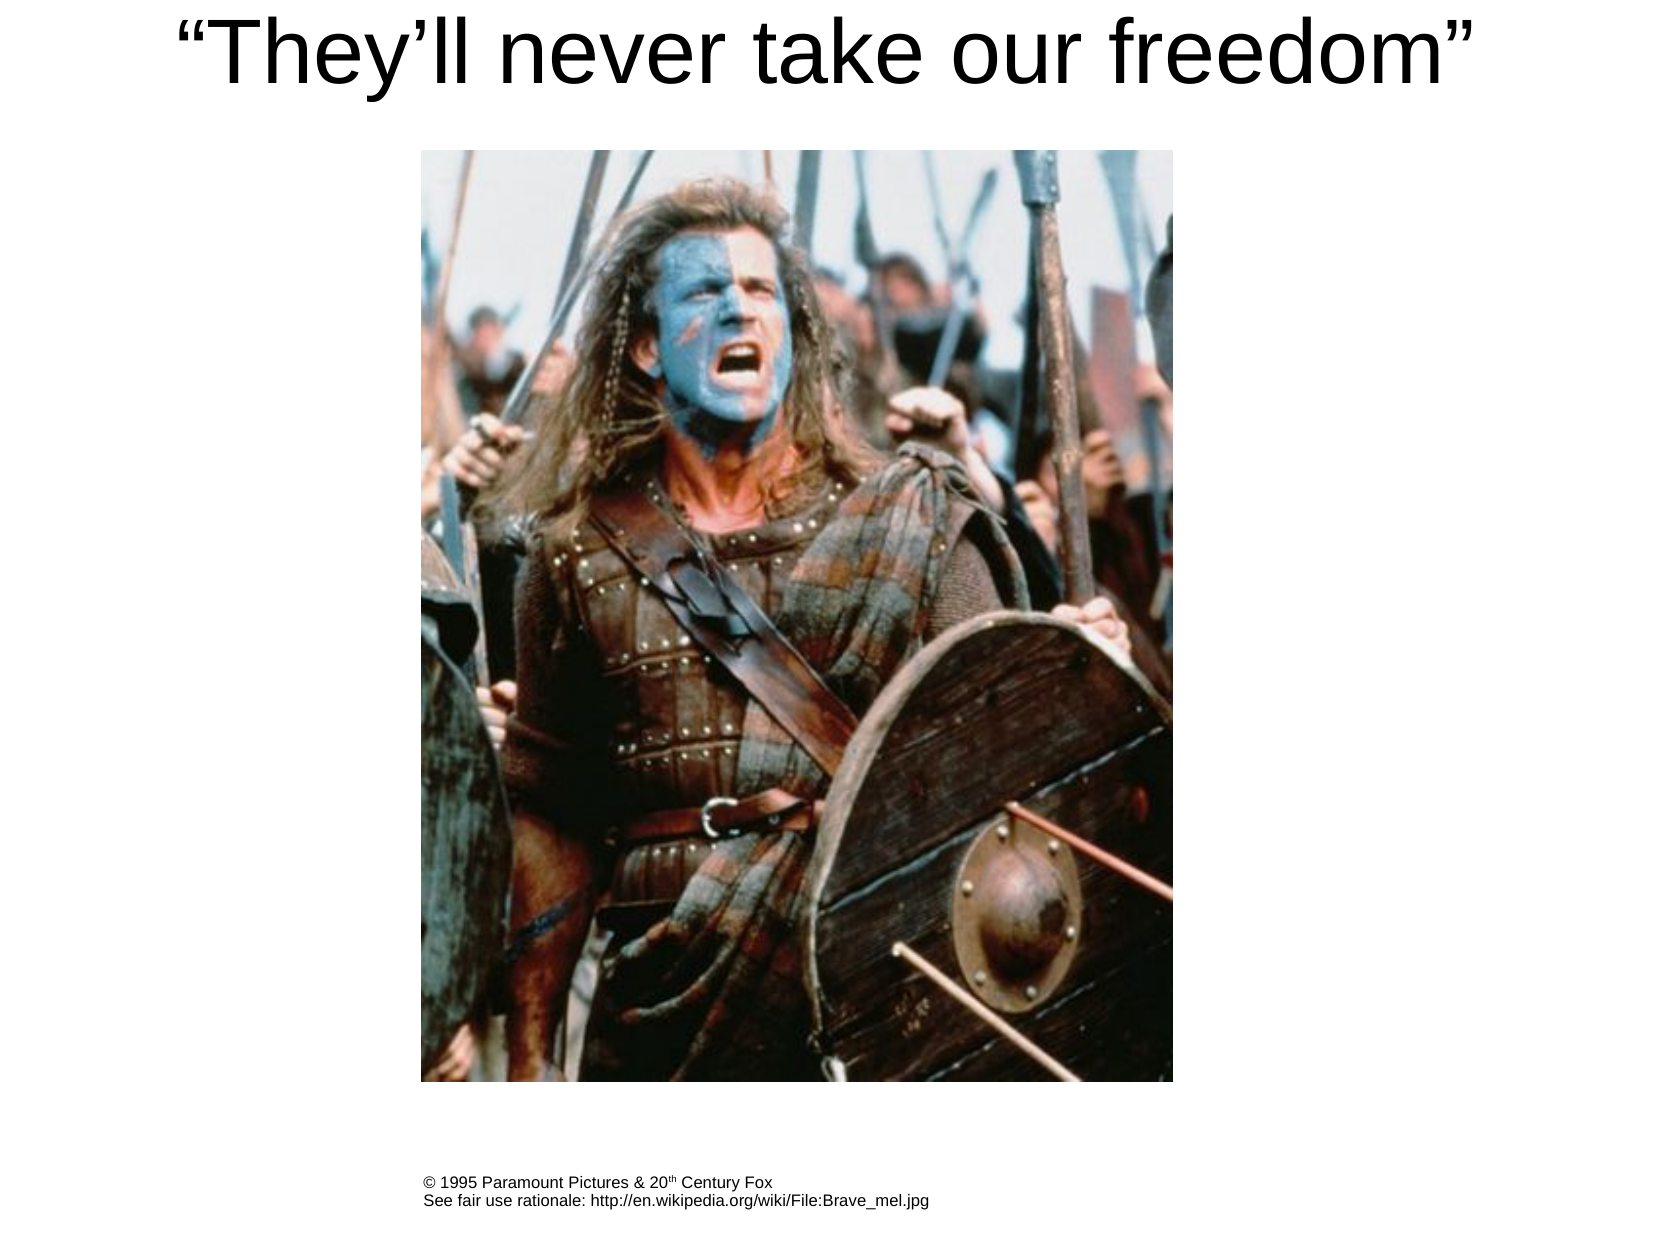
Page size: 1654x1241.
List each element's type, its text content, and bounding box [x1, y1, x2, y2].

text_box © 1995 Paramount Pictures & 20th Century Fox See fair use rationale: http://en.wikipedia.org/wiki/File:Brave_mel.jpg [408, 1166, 1590, 1223]
text_box “They’ll never take our freedom” [82, 0, 1571, 192]
picture [421, 150, 1173, 1082]
